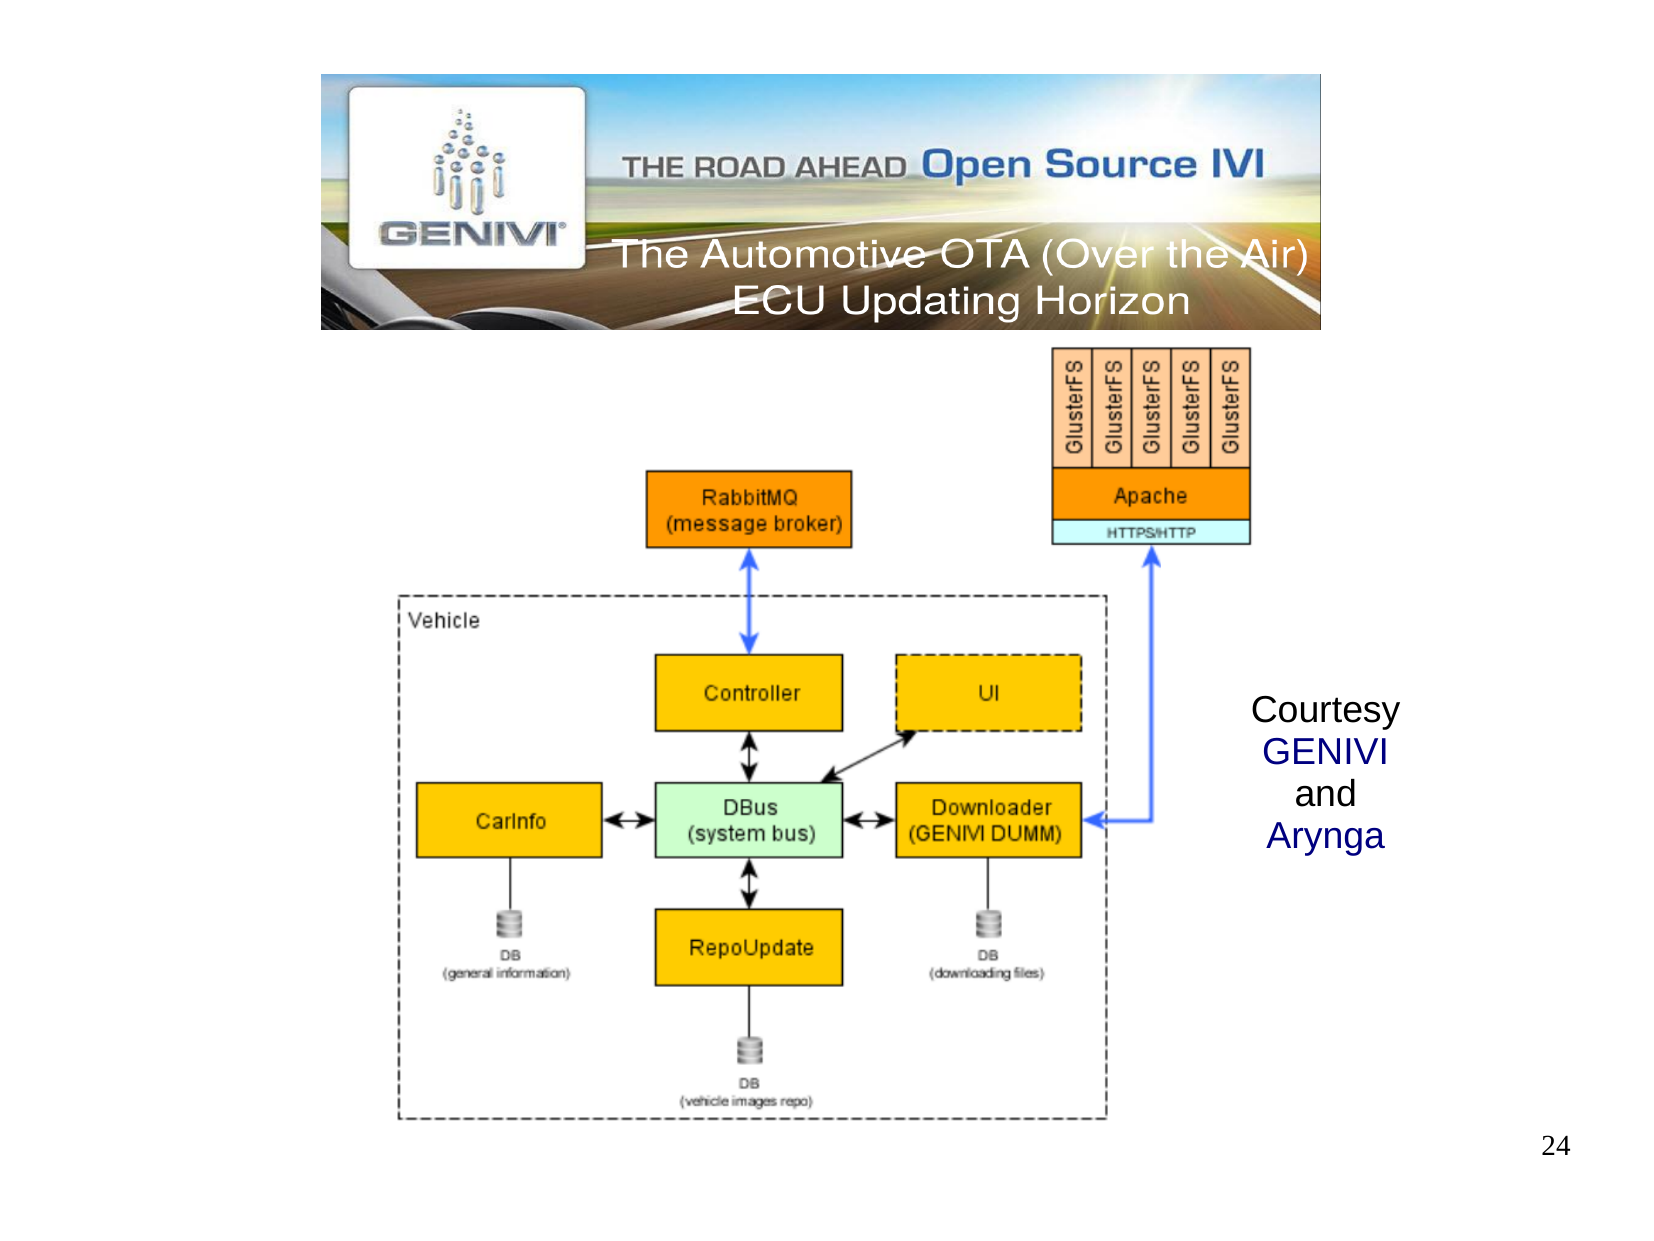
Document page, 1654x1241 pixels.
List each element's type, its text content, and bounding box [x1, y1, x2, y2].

picture [321, 74, 1321, 1170]
text_box Courtesy GENIVI and Arynga [1161, 555, 1531, 1107]
